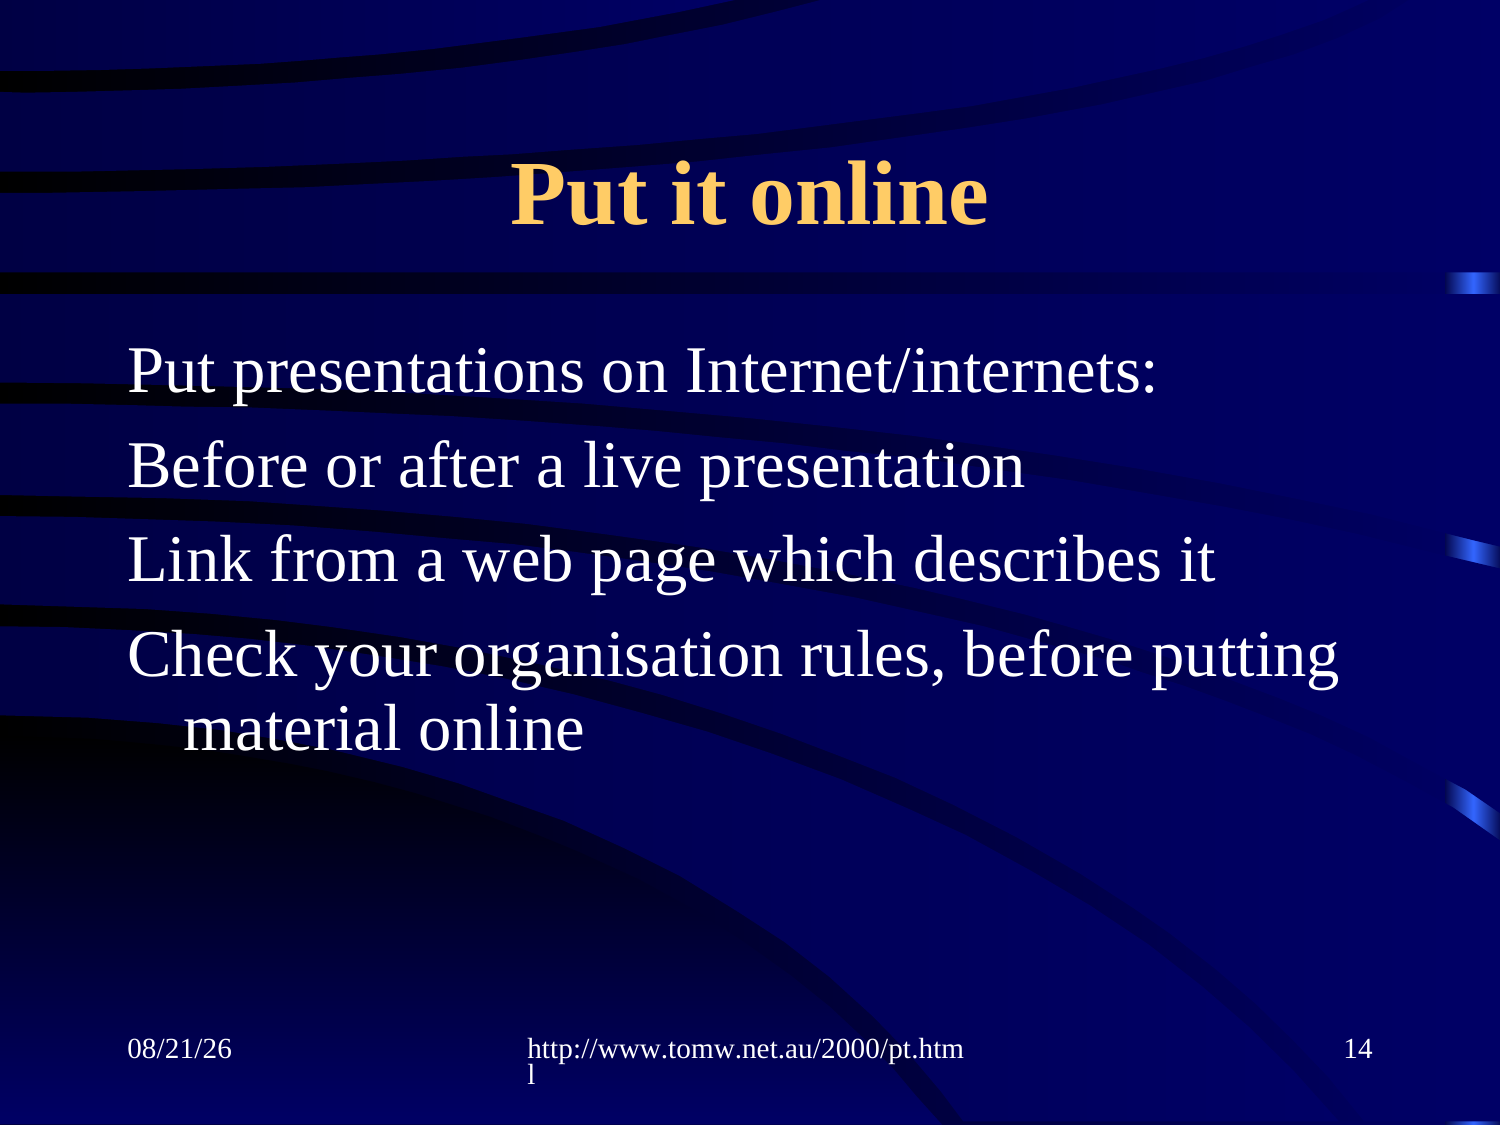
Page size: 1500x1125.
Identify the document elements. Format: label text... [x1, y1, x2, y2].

title Put it online [112, 99, 1388, 288]
list Put presentations on Internet/internets: Before or after a live presentation Link from a web page which describes it Check your organisation rules, before putting material online [112, 324, 1388, 1001]
